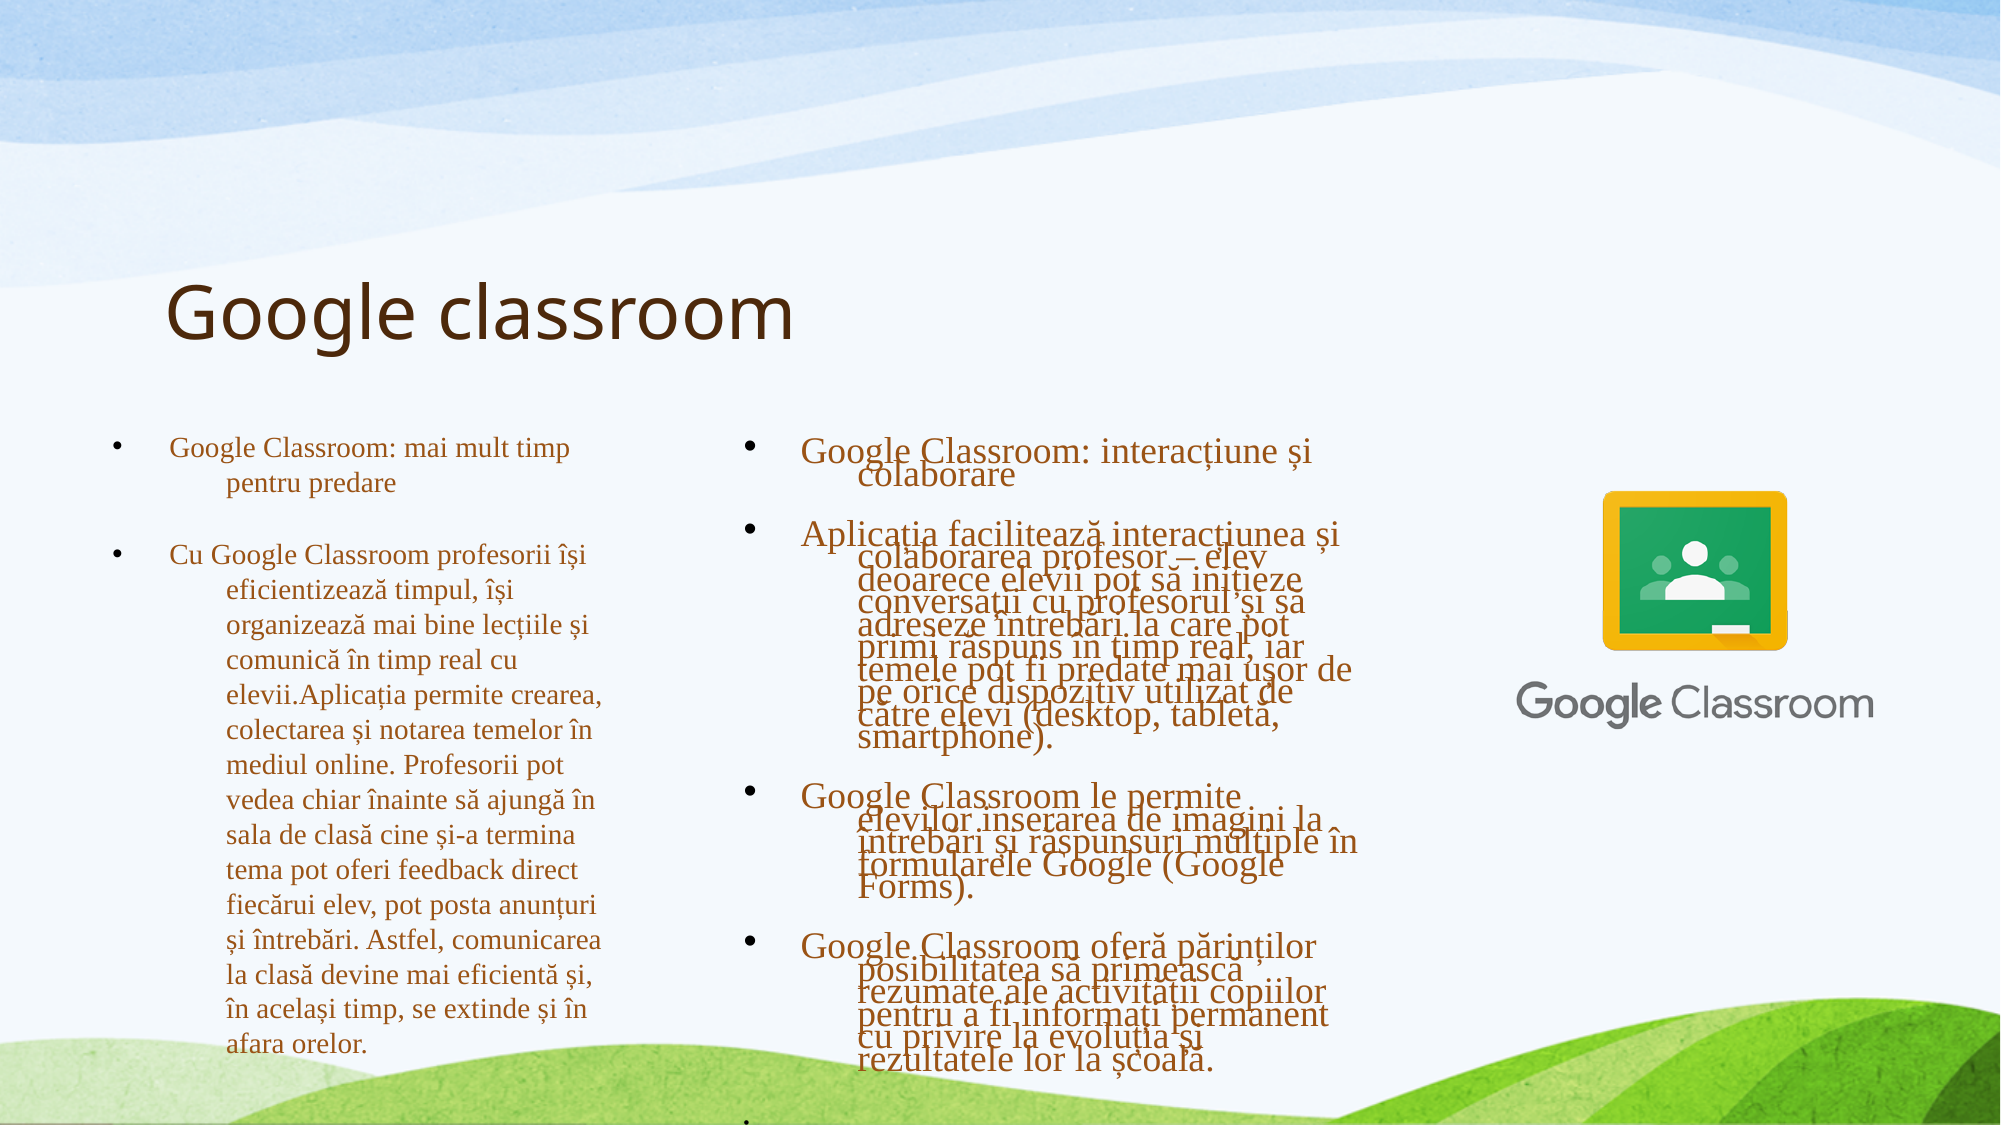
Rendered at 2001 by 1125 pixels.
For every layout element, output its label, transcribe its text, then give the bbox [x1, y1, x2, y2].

picture [0, 0, 2001, 1125]
list [1307, 463, 1871, 951]
list Google Classroom: mai mult timp pentru predare Cu Google Classroom profesorii își eficientizează timpul, își organizează mai bine lecțiile și comunică în timp real cu elevii.Aplicația permite crearea, colectarea și notarea temelor în mediul online. Profesorii pot vedea chiar înainte să ajungă în sala de clasă cine și-a termina tema pot oferi feedback direct fiecărui elev, pot posta anunțuri și întrebări. Astfel, comunicarea la clasă devine mai eficientă și, în același timp, se extinde și în afara orelor. [97, 420, 639, 888]
title Google classroom [149, 99, 1851, 364]
list Google Classroom: interacțiune și colaborare Aplicația facilitează interacțiunea și colaborarea profesor – elev deoarece elevii pot să inițieze conversații cu profesorul și să adreseze întrebări la care pot primi răspuns în timp real, iar temele pot fi predate mai ușor de pe orice dispozitiv utilizat de către elevi (desktop, tabletă, smartphone). Google Classroom le permite elevilor inserarea de imagini la întrebări și răspunsuri multiple în formularele Google (Google Forms). Google Classroom oferă părinților posibilitatea să primească rezumate ale activității copiilor pentru a fi informați permanent cu privire la evoluția și rezultatele lor la școală. [728, 438, 1382, 1095]
